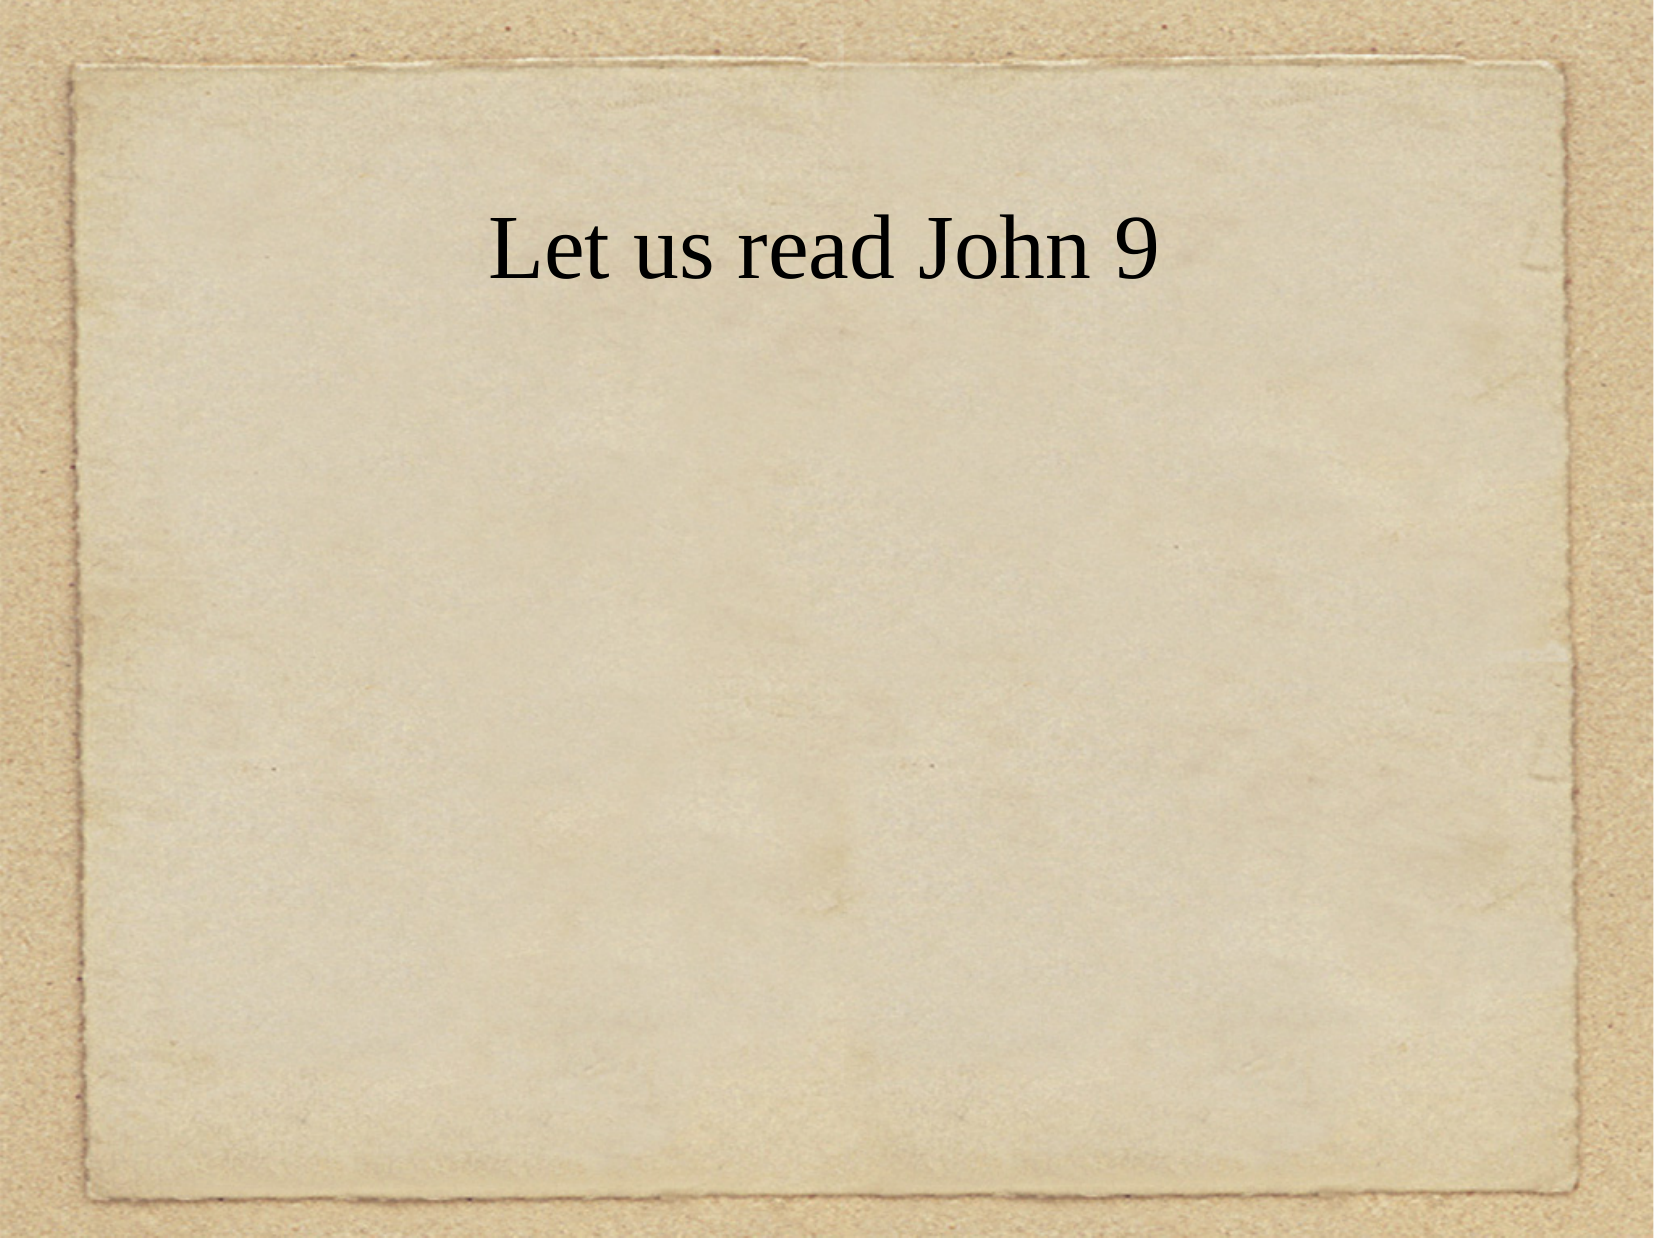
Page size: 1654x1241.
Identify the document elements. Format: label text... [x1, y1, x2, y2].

text_box Let us read John 9 [75, 37, 1576, 1163]
picture [0, 0, 1654, 1238]
